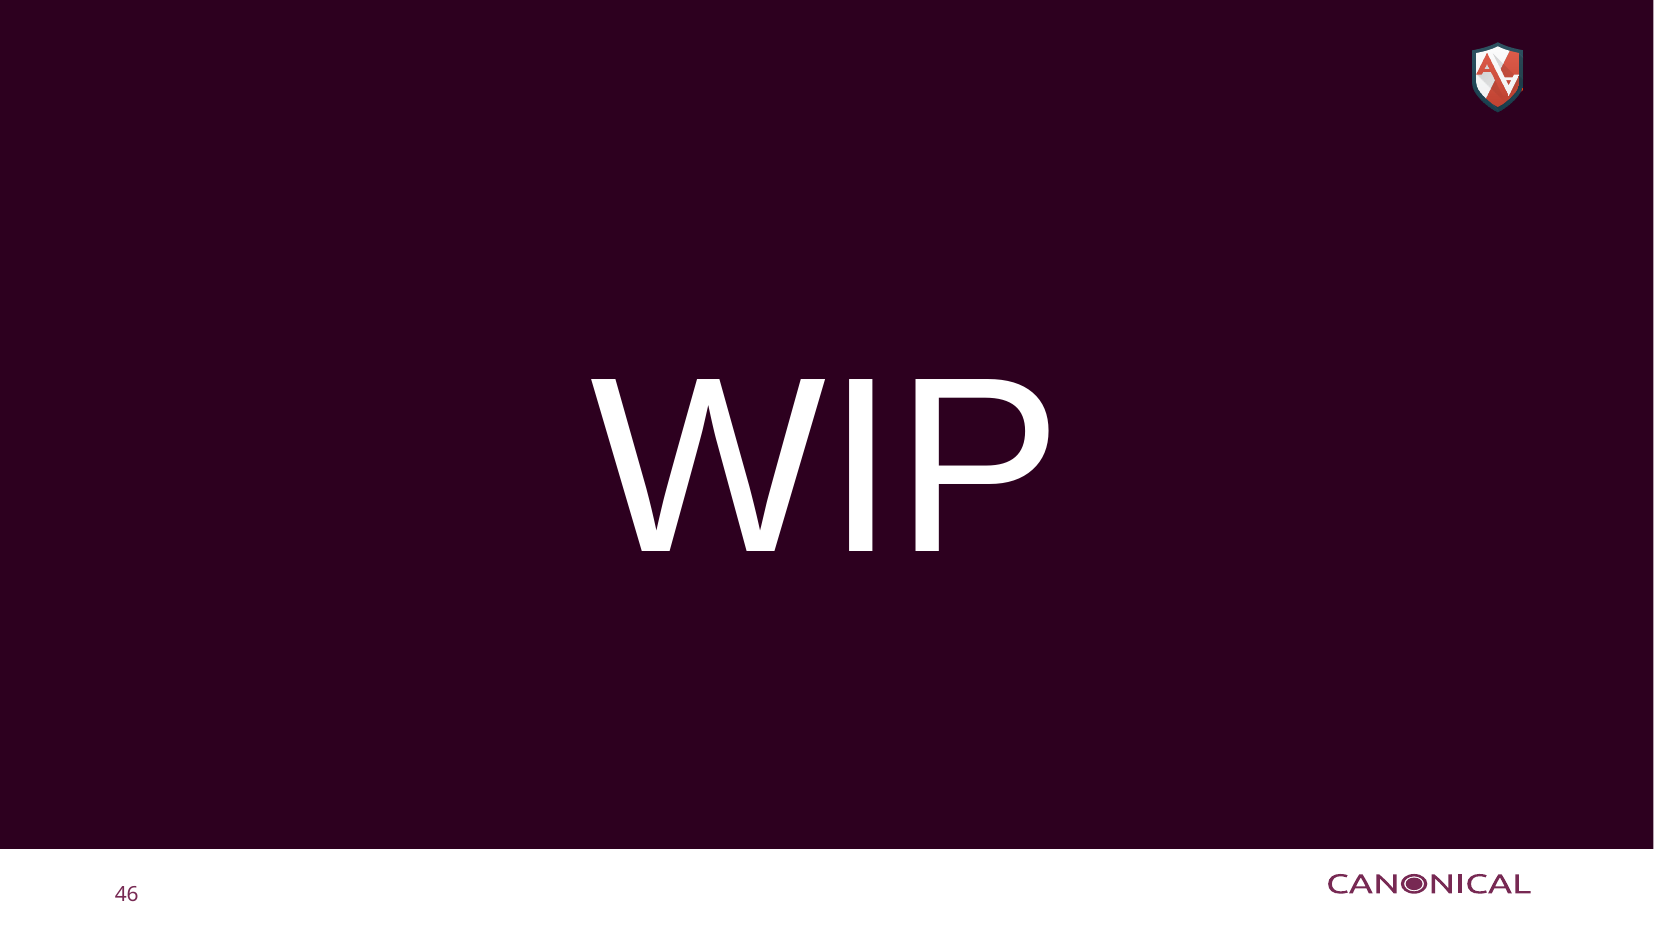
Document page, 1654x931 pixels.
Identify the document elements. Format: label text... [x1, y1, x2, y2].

text_box WIP [575, 318, 1078, 613]
picture [0, 0, 1654, 849]
